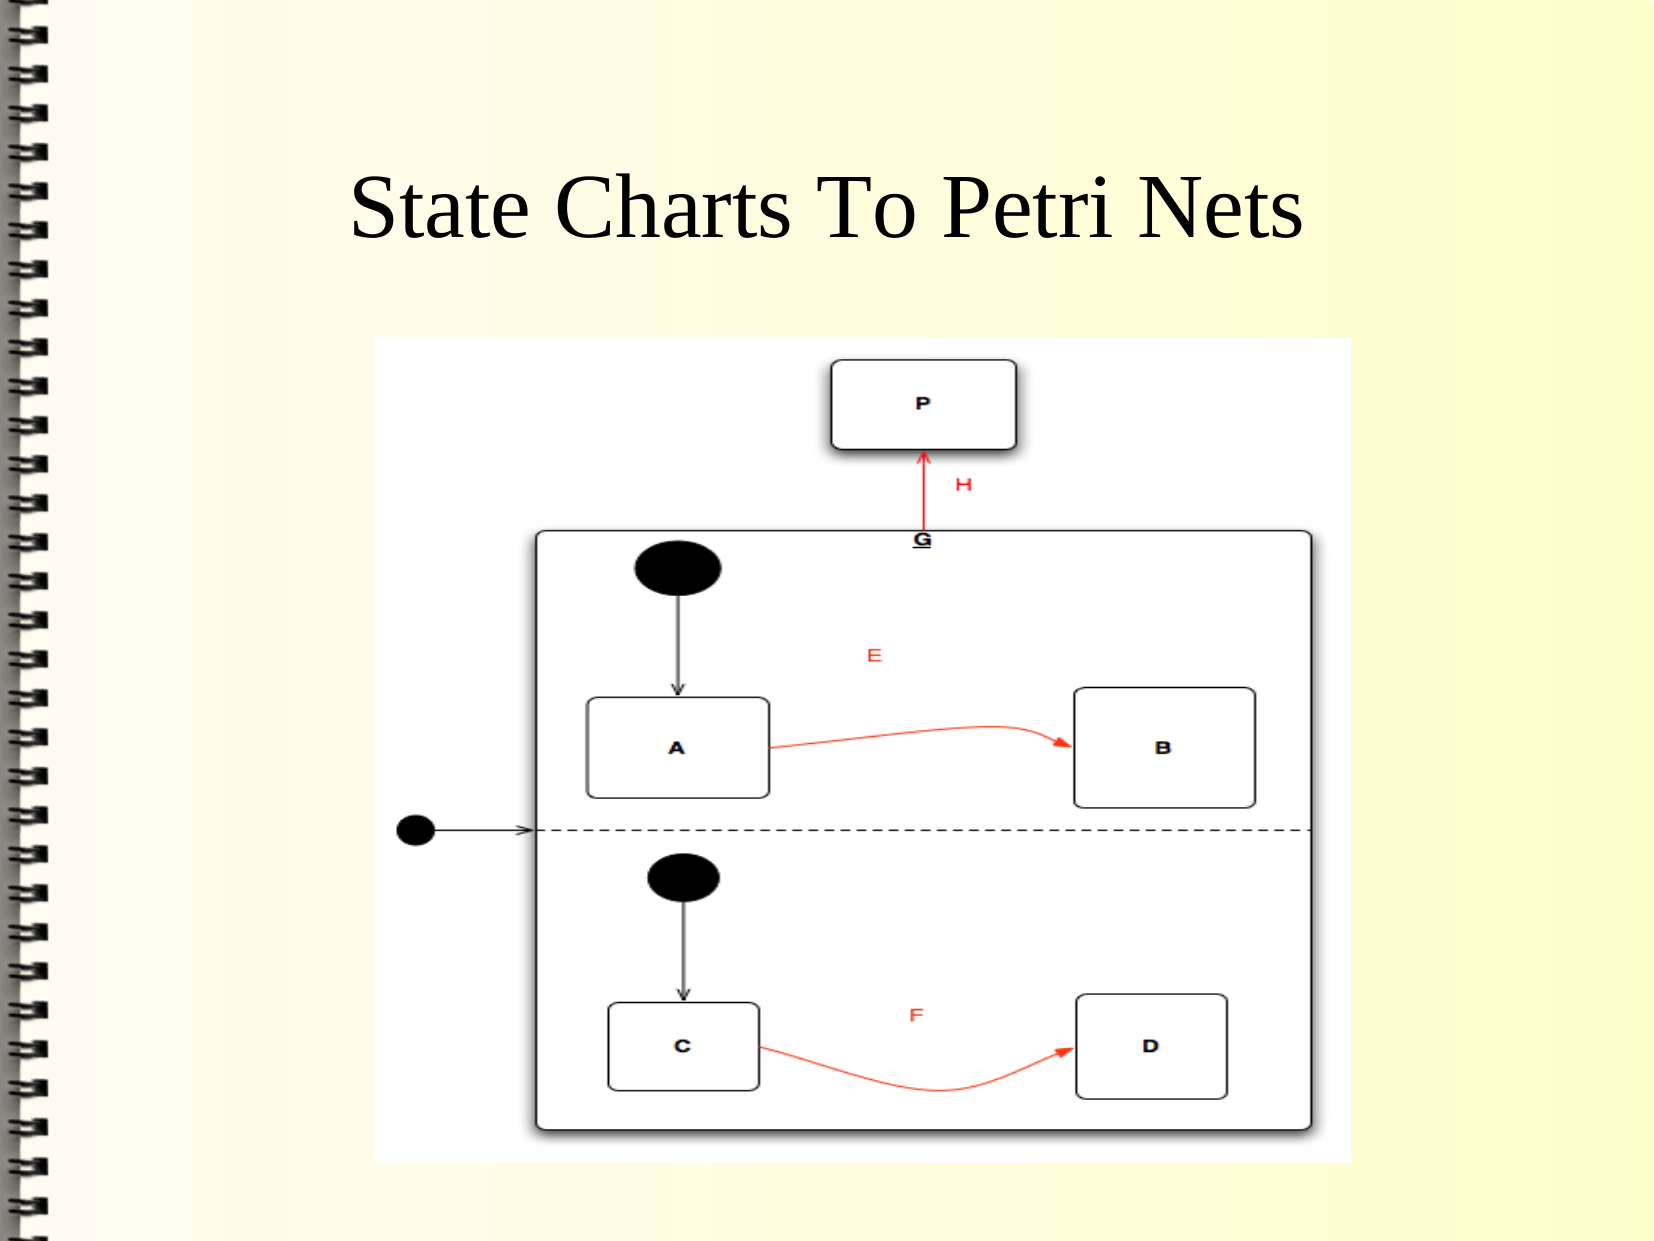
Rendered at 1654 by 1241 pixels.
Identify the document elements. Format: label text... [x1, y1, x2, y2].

picture [375, 337, 1351, 1163]
picture [0, 0, 1654, 1241]
title State Charts To Petri Nets [121, 102, 1534, 311]
